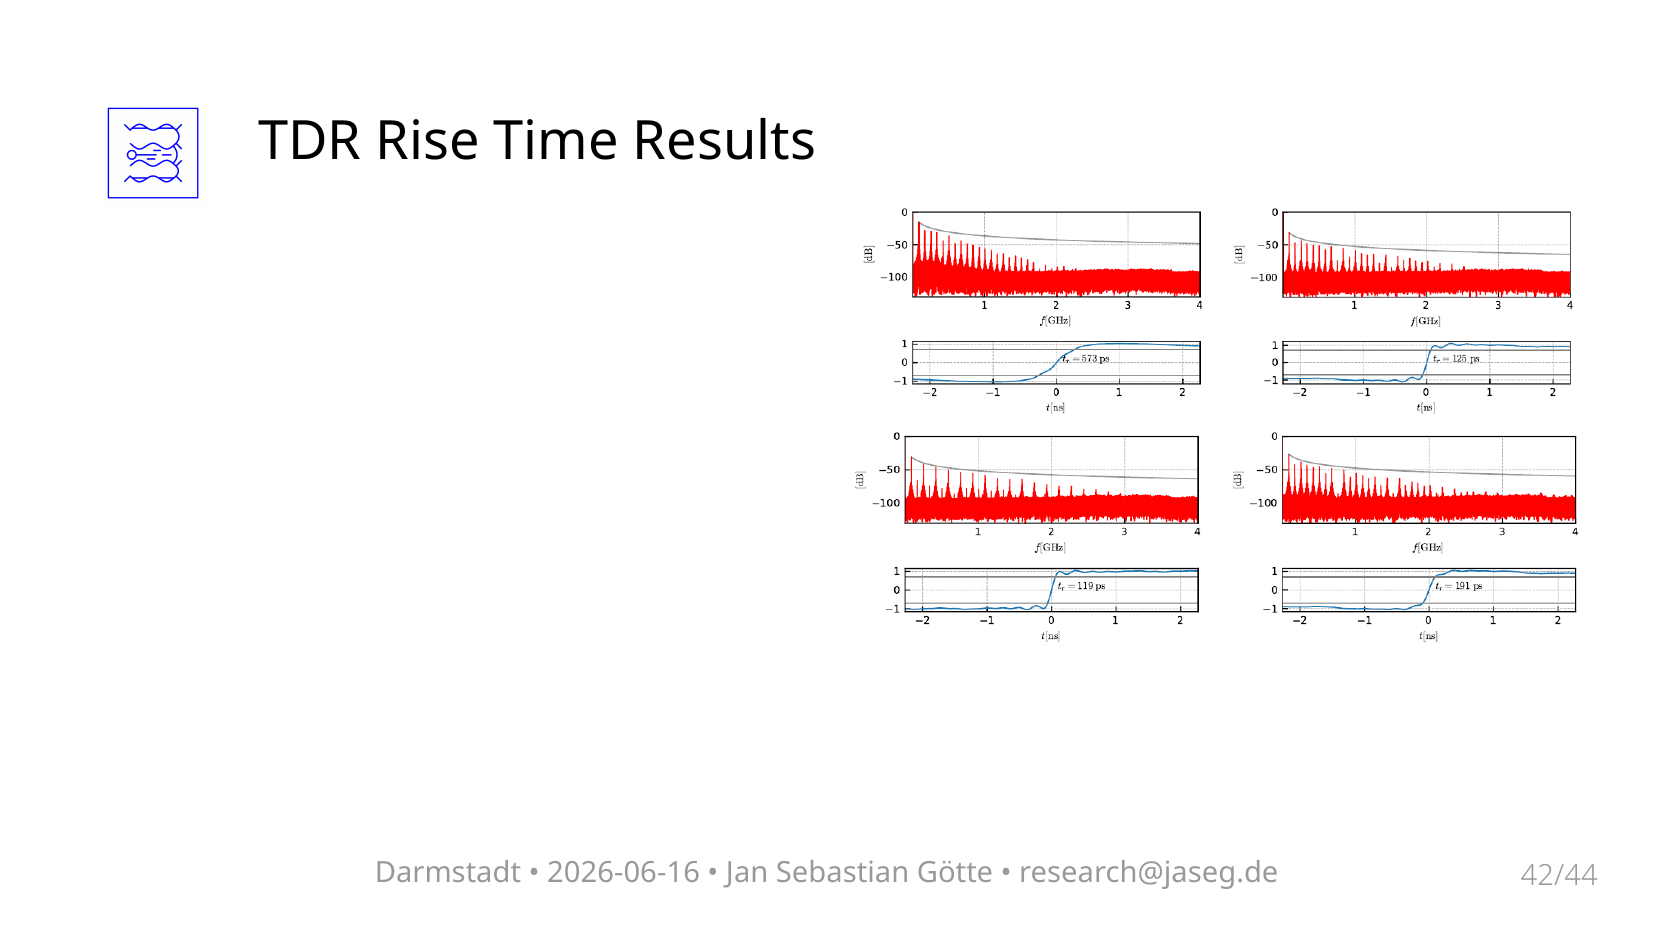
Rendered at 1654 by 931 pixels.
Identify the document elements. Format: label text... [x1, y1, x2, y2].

picture [99, 99, 207, 207]
text_box TDR Rise Time Results [243, 93, 1543, 212]
picture [844, 191, 1595, 650]
